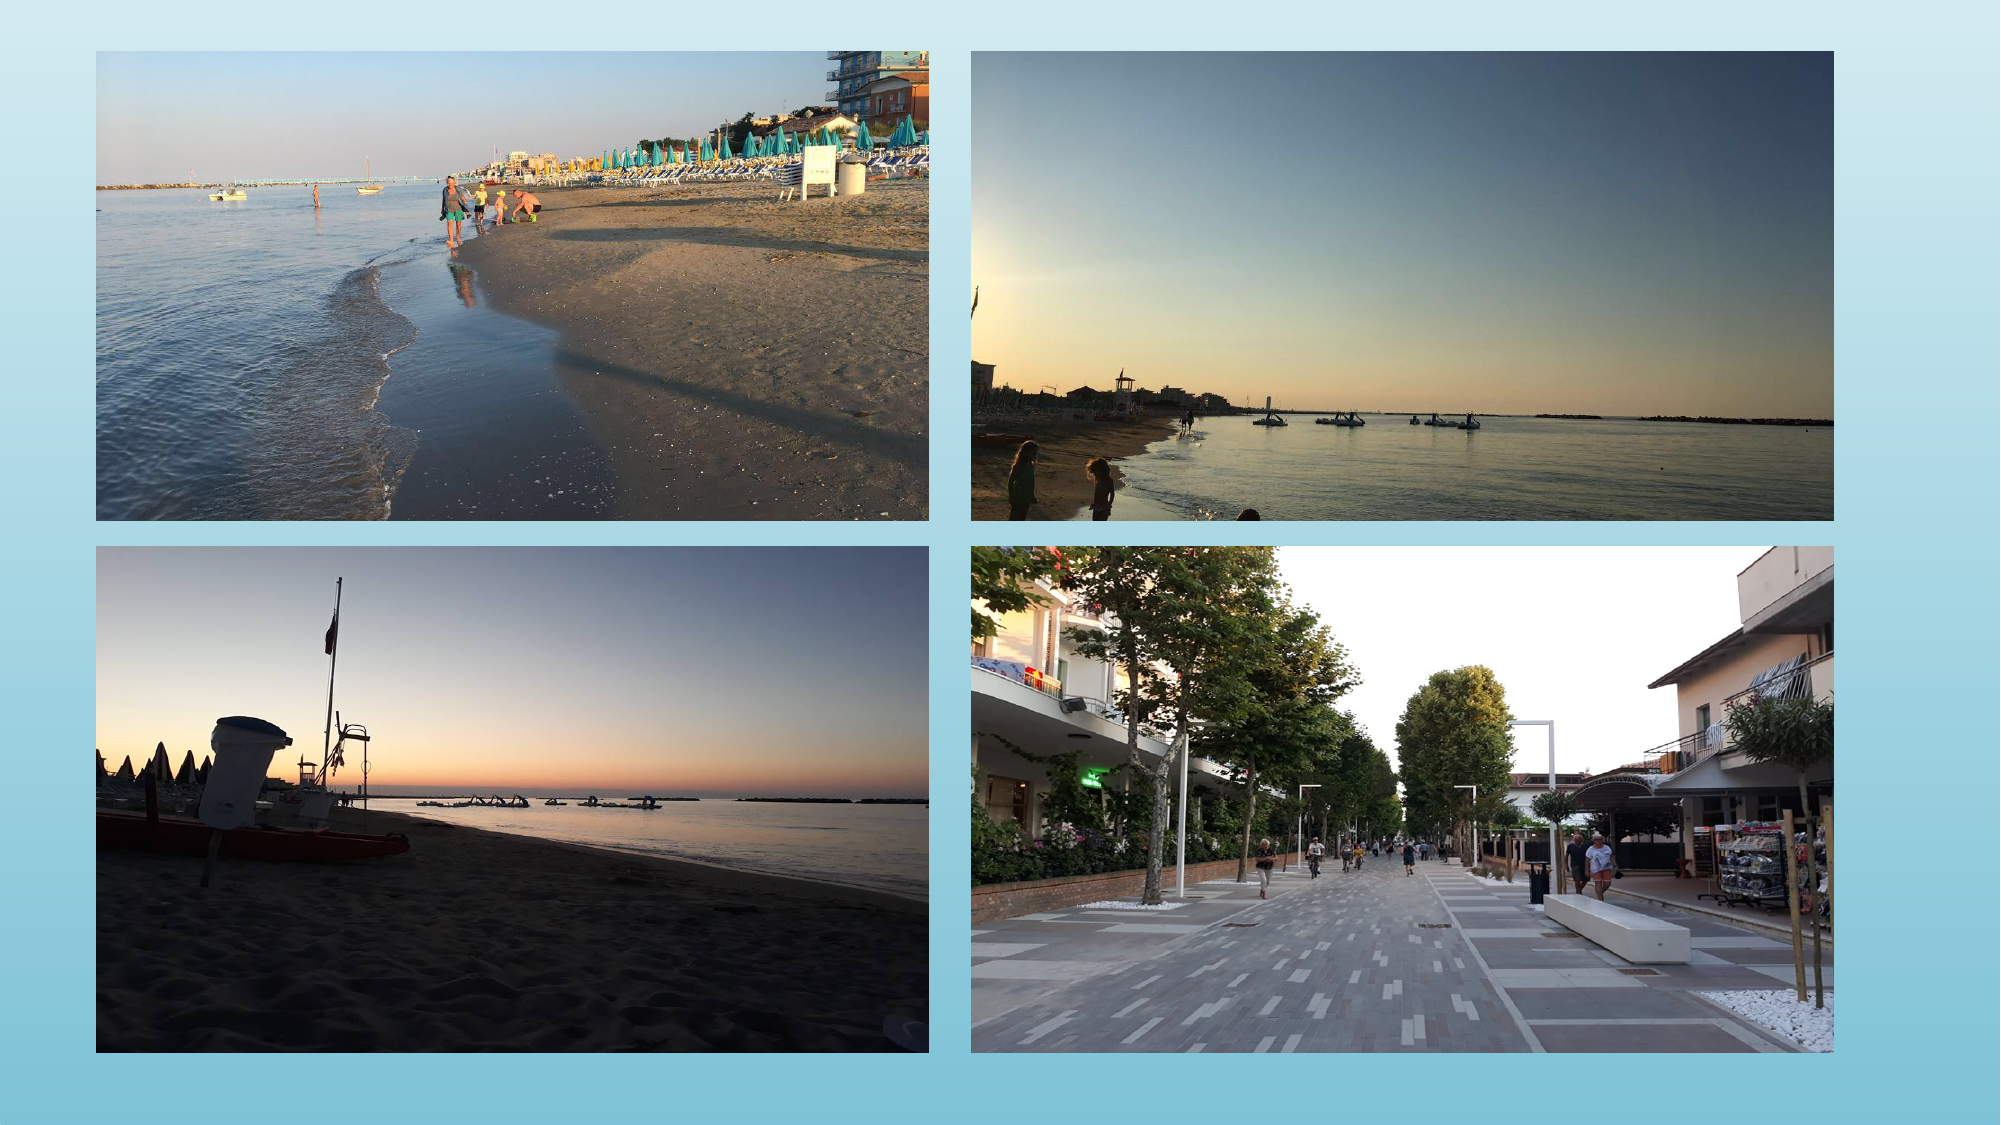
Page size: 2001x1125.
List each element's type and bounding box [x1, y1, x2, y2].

picture [96, 51, 929, 521]
picture [96, 546, 929, 1053]
picture [971, 546, 1834, 1053]
picture [971, 51, 1834, 521]
